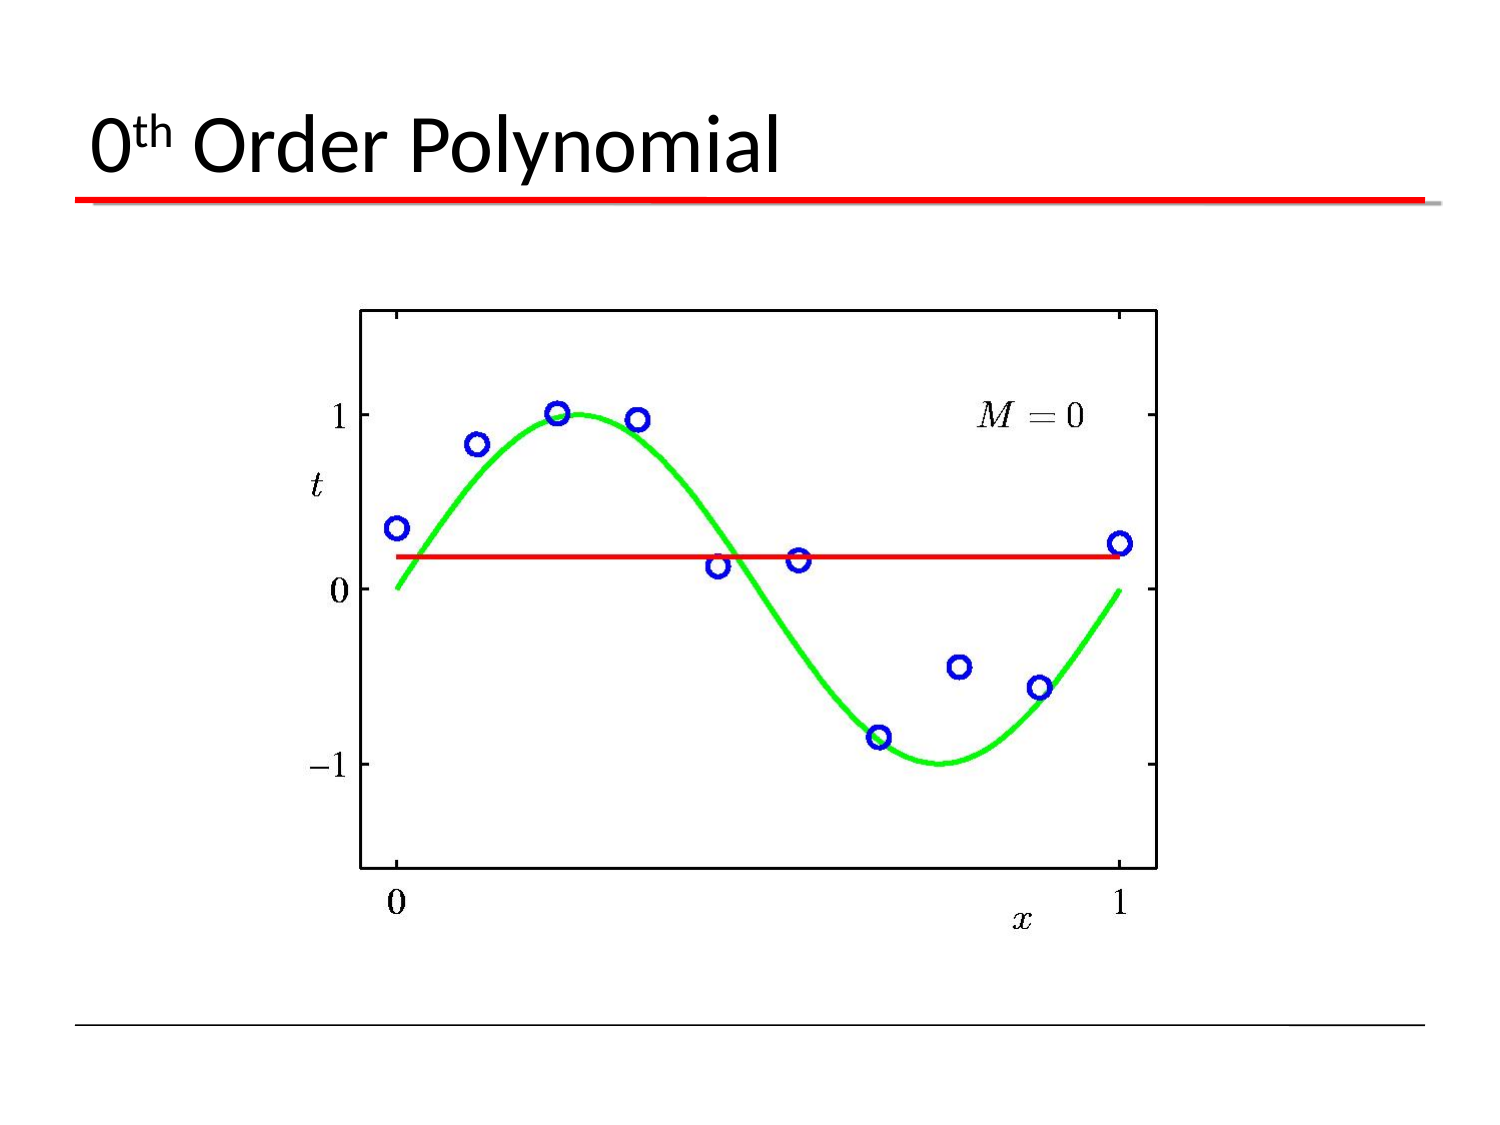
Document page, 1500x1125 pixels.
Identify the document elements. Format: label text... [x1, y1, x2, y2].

title 0th Order Polynomial [75, 45, 1426, 233]
text_box [295, 295, 1171, 946]
